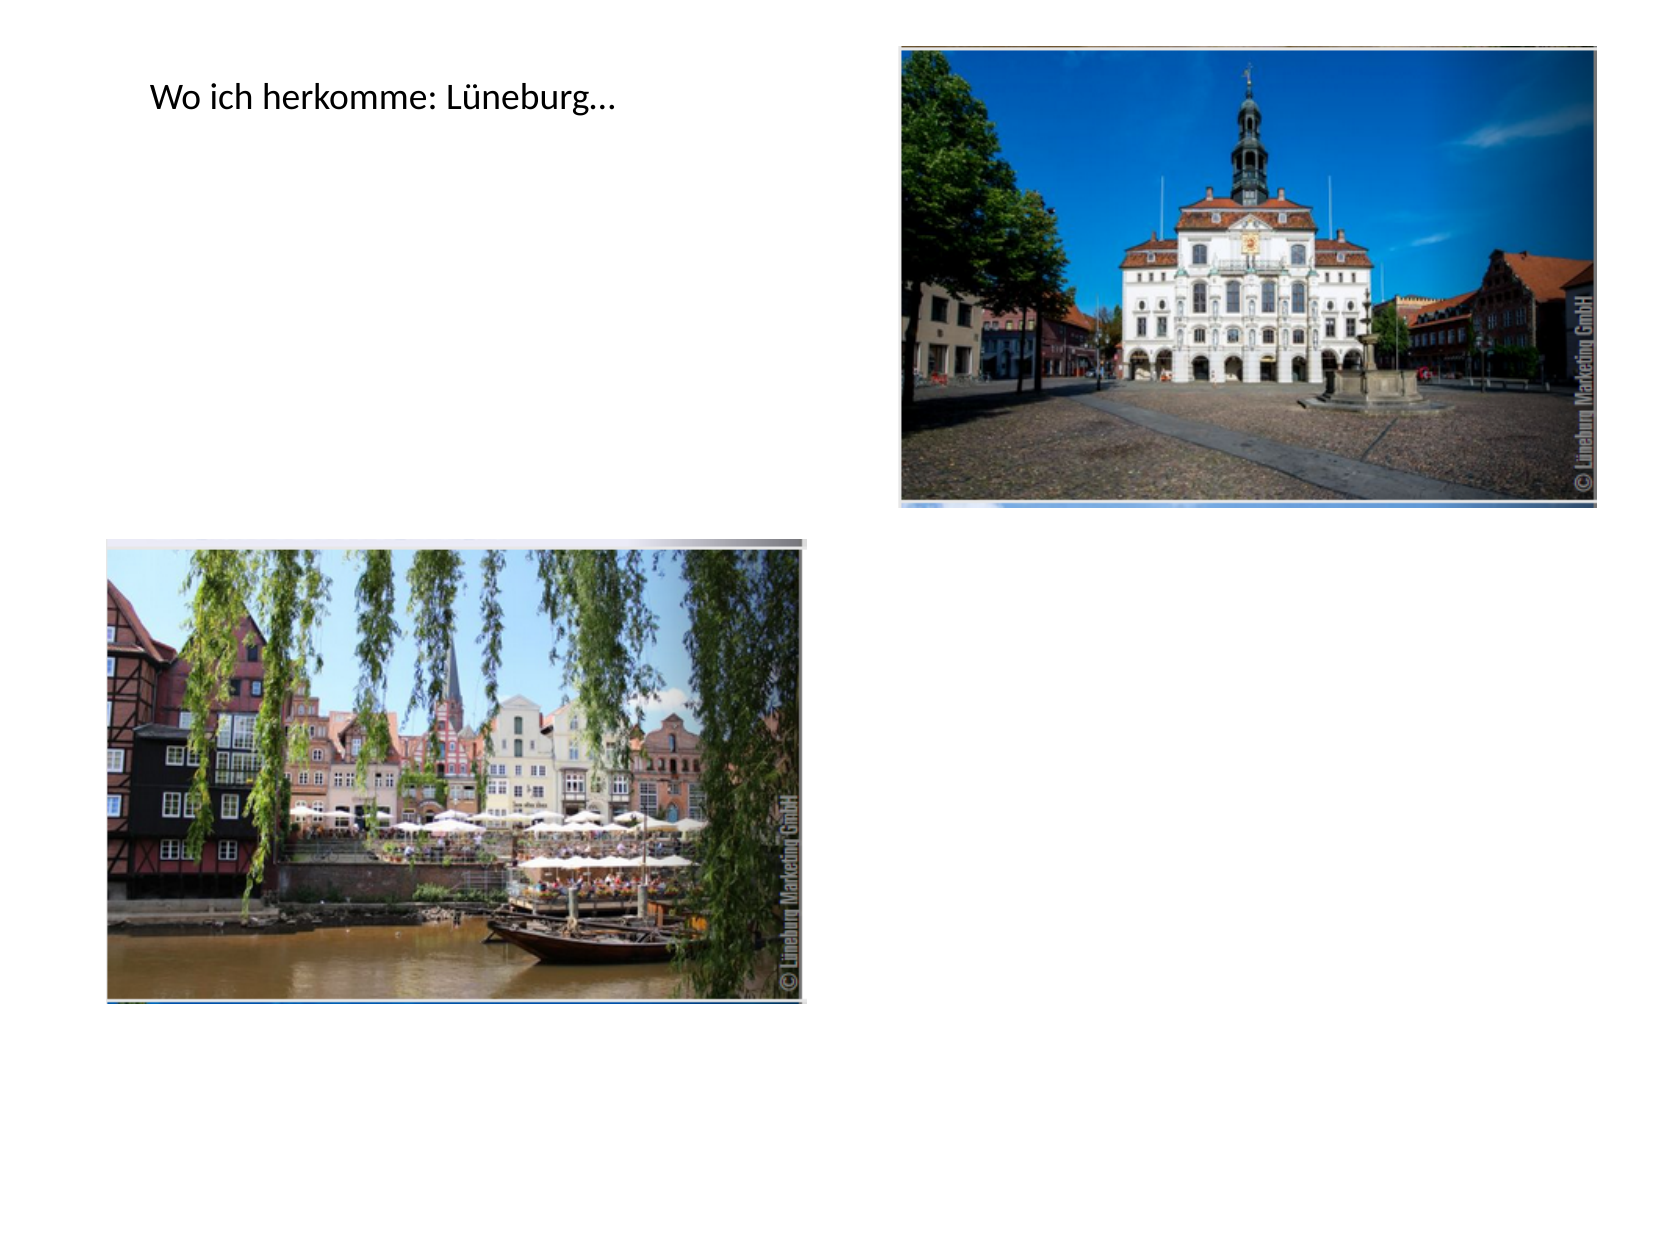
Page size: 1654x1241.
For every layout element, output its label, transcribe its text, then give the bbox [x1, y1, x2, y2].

picture [897, 46, 1597, 508]
picture [106, 539, 807, 1004]
text_box Wo ich herkomme: Lüneburg… [135, 73, 694, 127]
